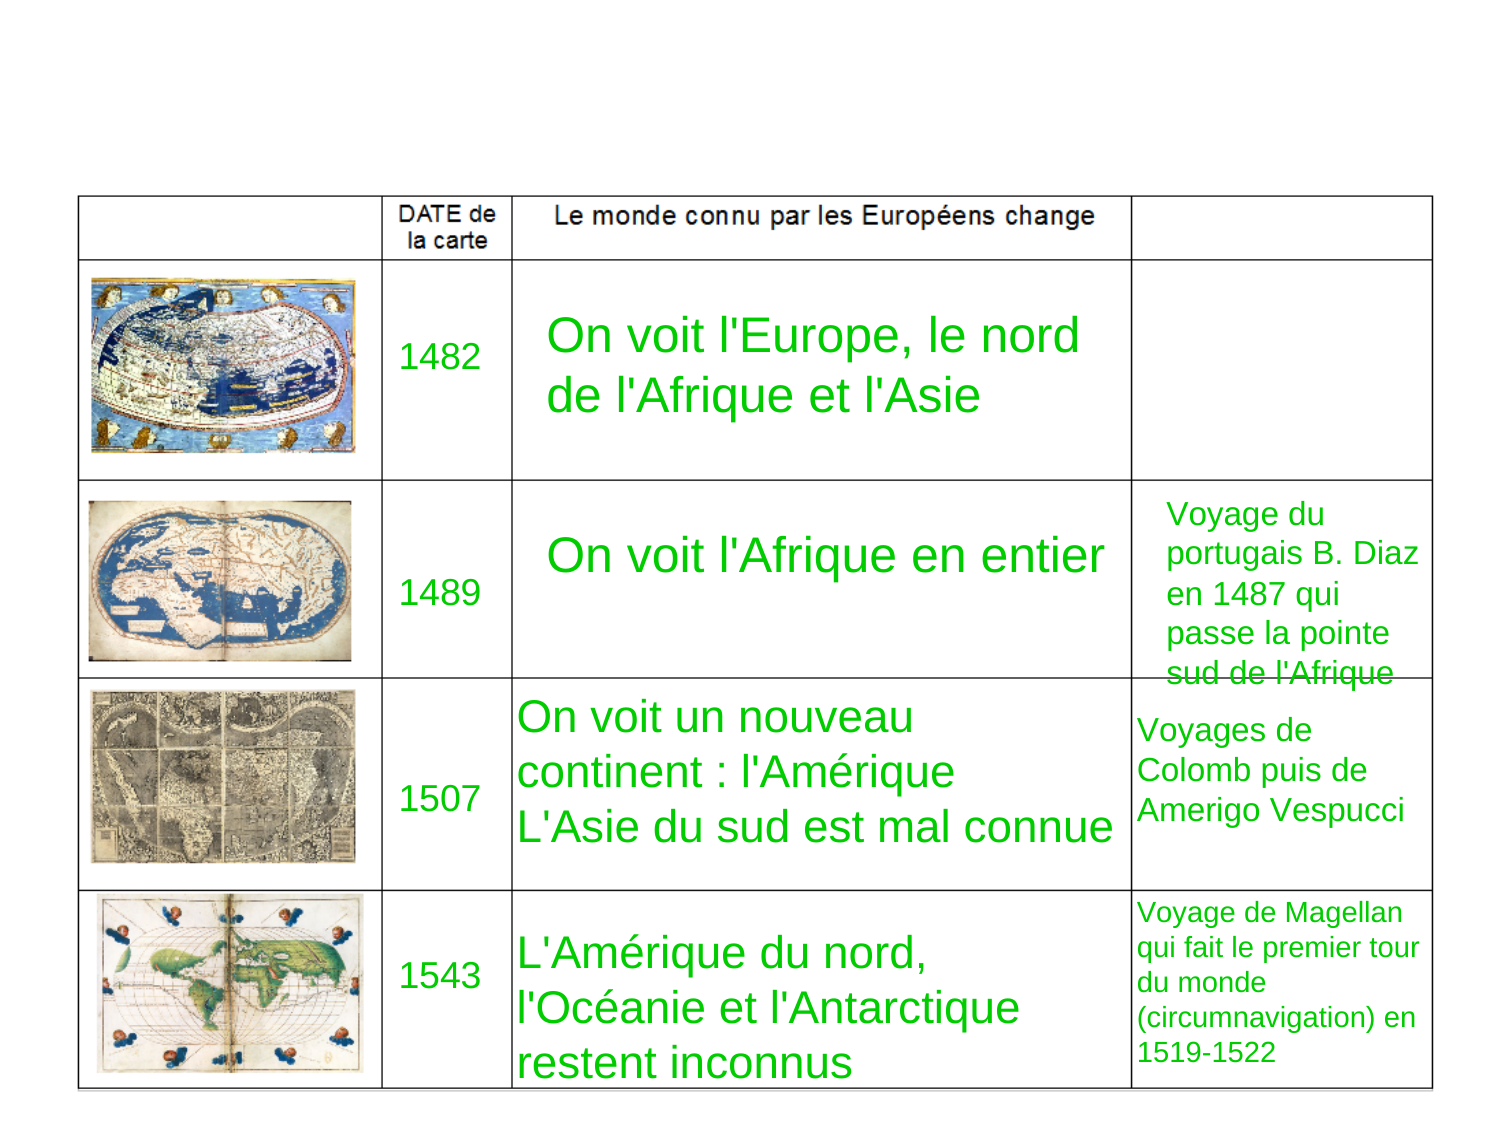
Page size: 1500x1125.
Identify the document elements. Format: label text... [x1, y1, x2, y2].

text_box L'Amérique du nord, l'Océanie et l'Antarctique restent inconnus [501, 915, 1123, 1125]
text_box Voyage de Magellan qui fait le premier tour du monde (circumnavigation) en 1519-1522 [1122, 885, 1447, 1125]
text_box On voit un nouveau continent : l'Amérique L'Asie du sud est mal connue [501, 679, 1152, 915]
picture [67, 185, 1447, 1093]
text_box 1507 [383, 766, 501, 827]
text_box On voit l'Europe, le nord de l'Afrique et l'Asie [531, 295, 1123, 431]
text_box 1543 [383, 944, 501, 1004]
text_box Voyages de Colomb puis de Amerigo Vespucci [1122, 700, 1447, 836]
text_box 1489 [383, 560, 502, 621]
text_box Voyage du portugais B. Diaz en 1487 qui passe la pointe sud de l'Afrique [1151, 484, 1447, 699]
text_box On voit l'Afrique en entier [531, 514, 1123, 590]
picture [1152, 836, 1447, 885]
text_box 1482 [383, 324, 502, 385]
